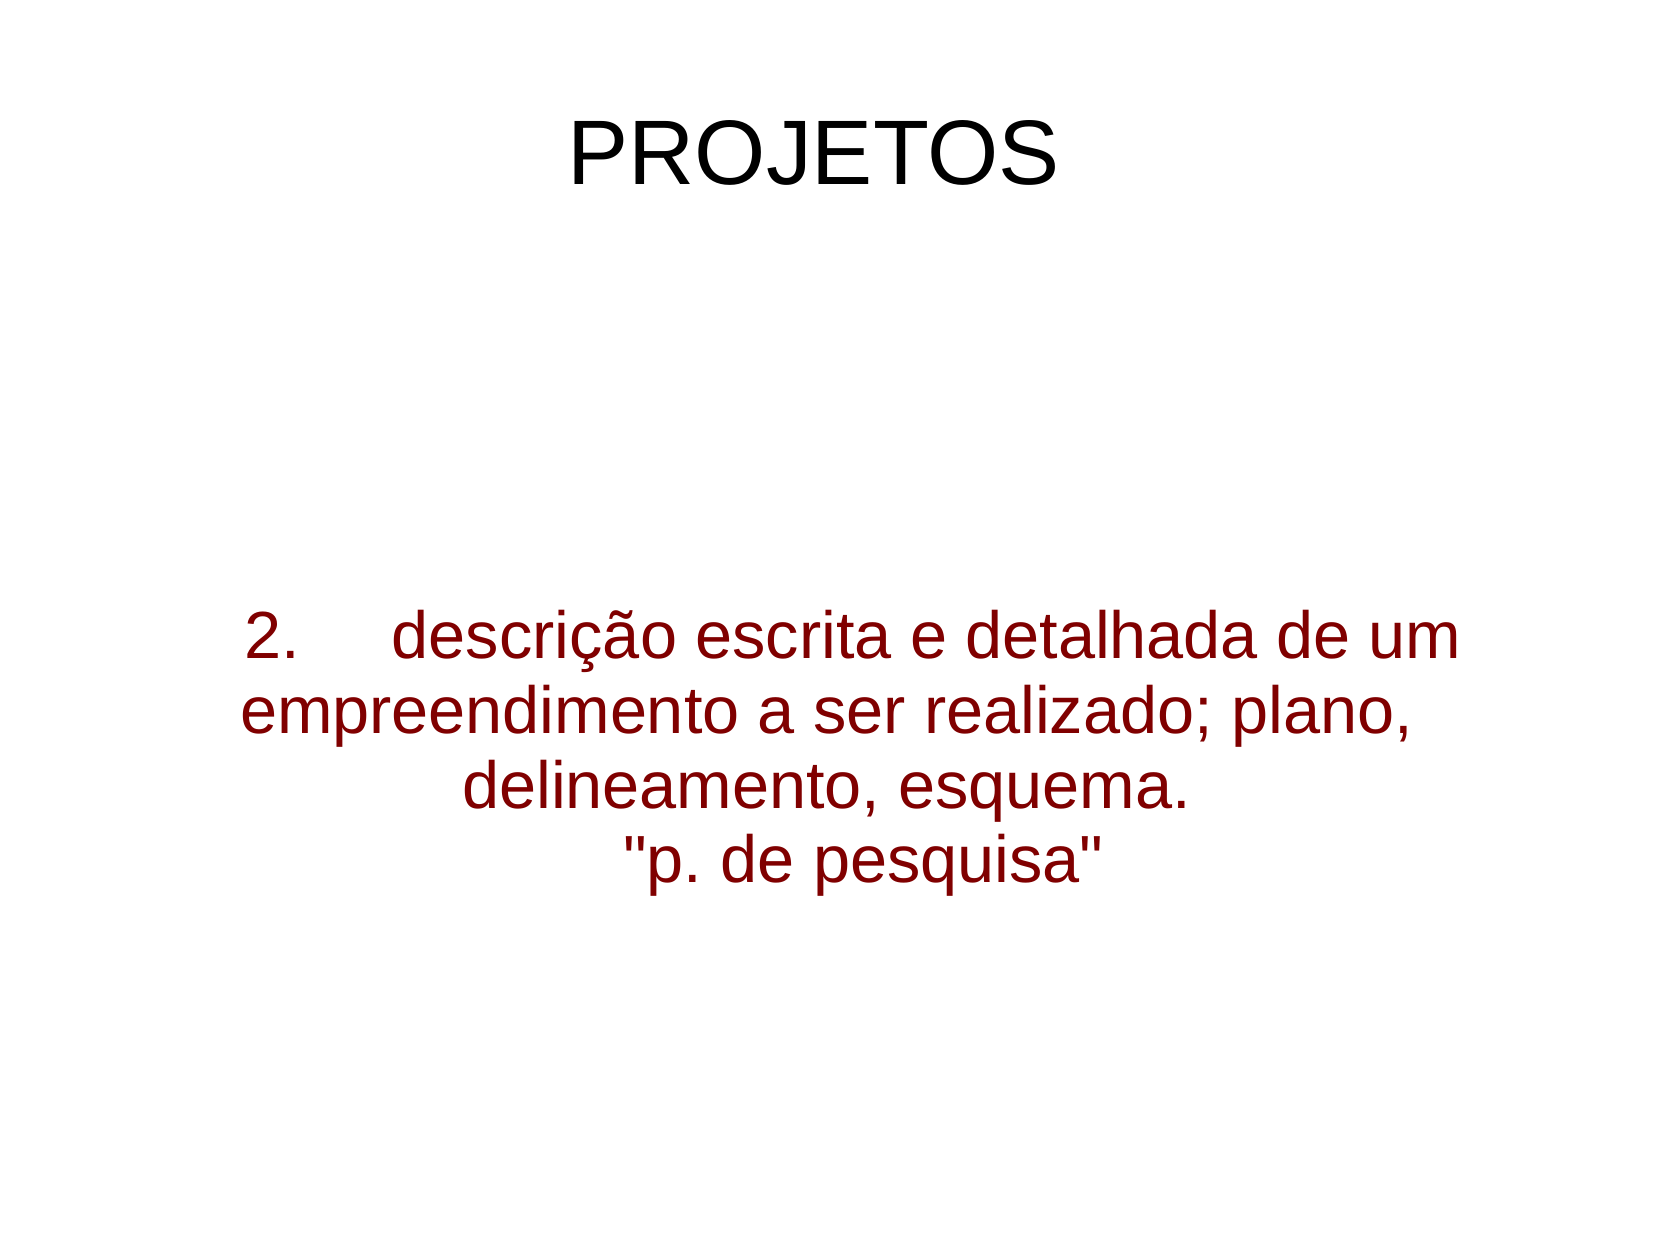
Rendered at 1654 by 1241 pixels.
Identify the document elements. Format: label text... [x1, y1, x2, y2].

subtitle 2. descrição escrita e detalhada de um empreendimento a ser realizado; plano, delineamento, esquema. "p. de pesquisa" [82, 290, 1571, 1010]
title PROJETOS [82, 49, 1571, 257]
